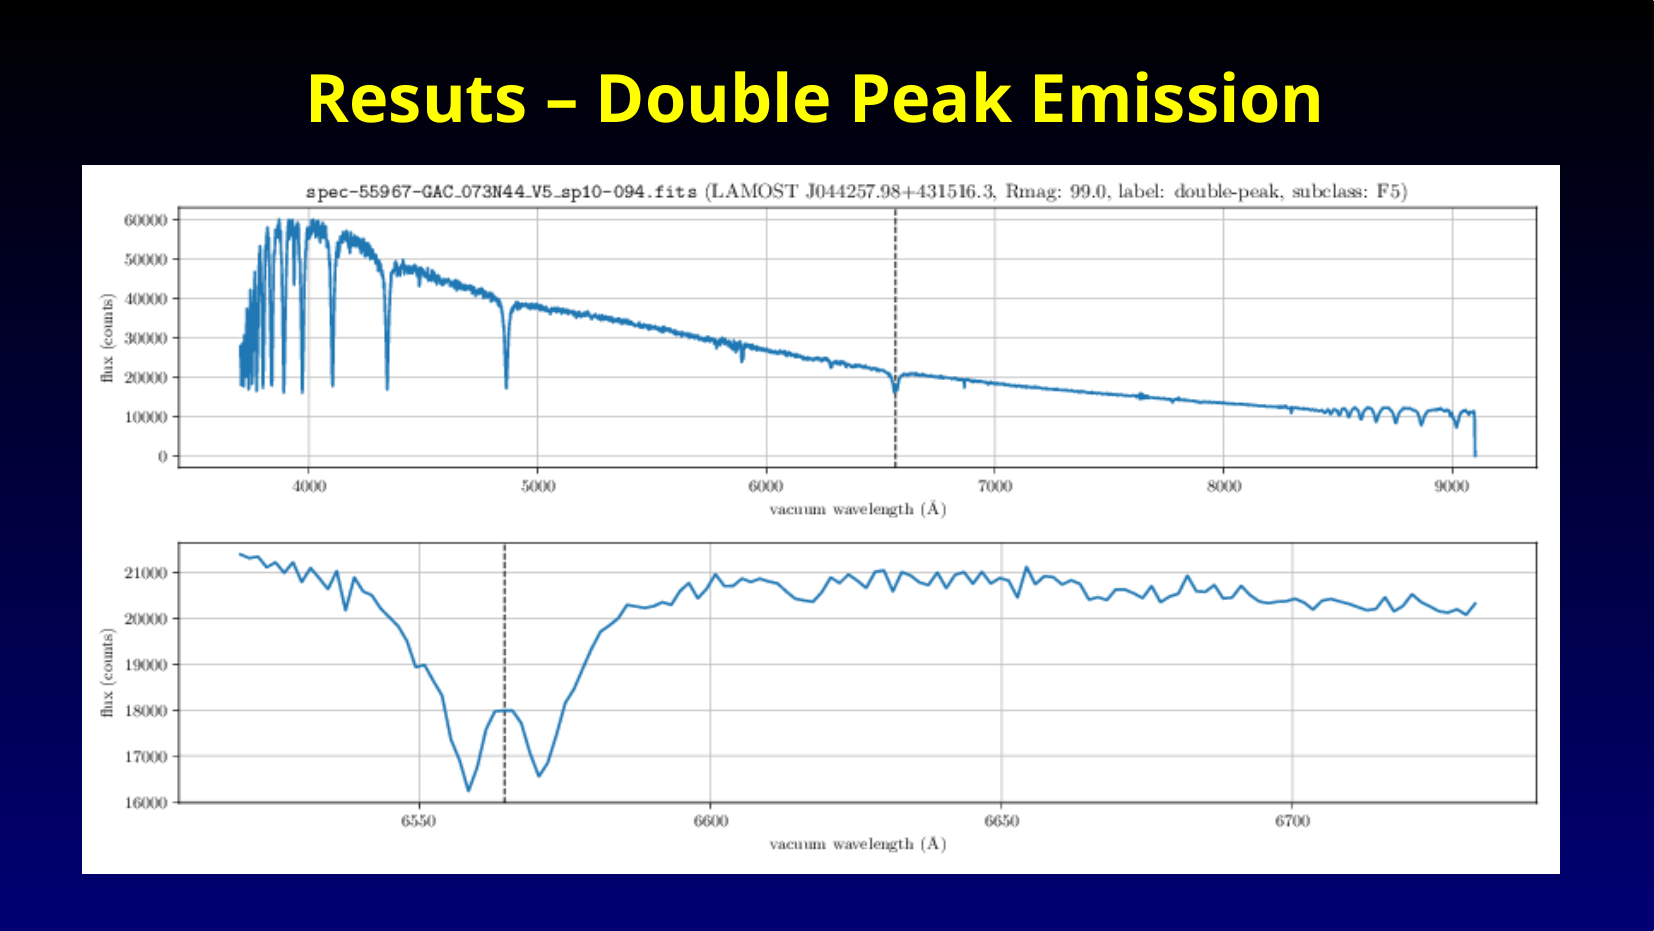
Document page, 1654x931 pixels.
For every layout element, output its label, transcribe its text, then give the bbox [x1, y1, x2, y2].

list [59, 206, 1561, 931]
picture [82, 165, 1560, 875]
title Resuts – Double Peak Emission [117, 15, 1565, 178]
